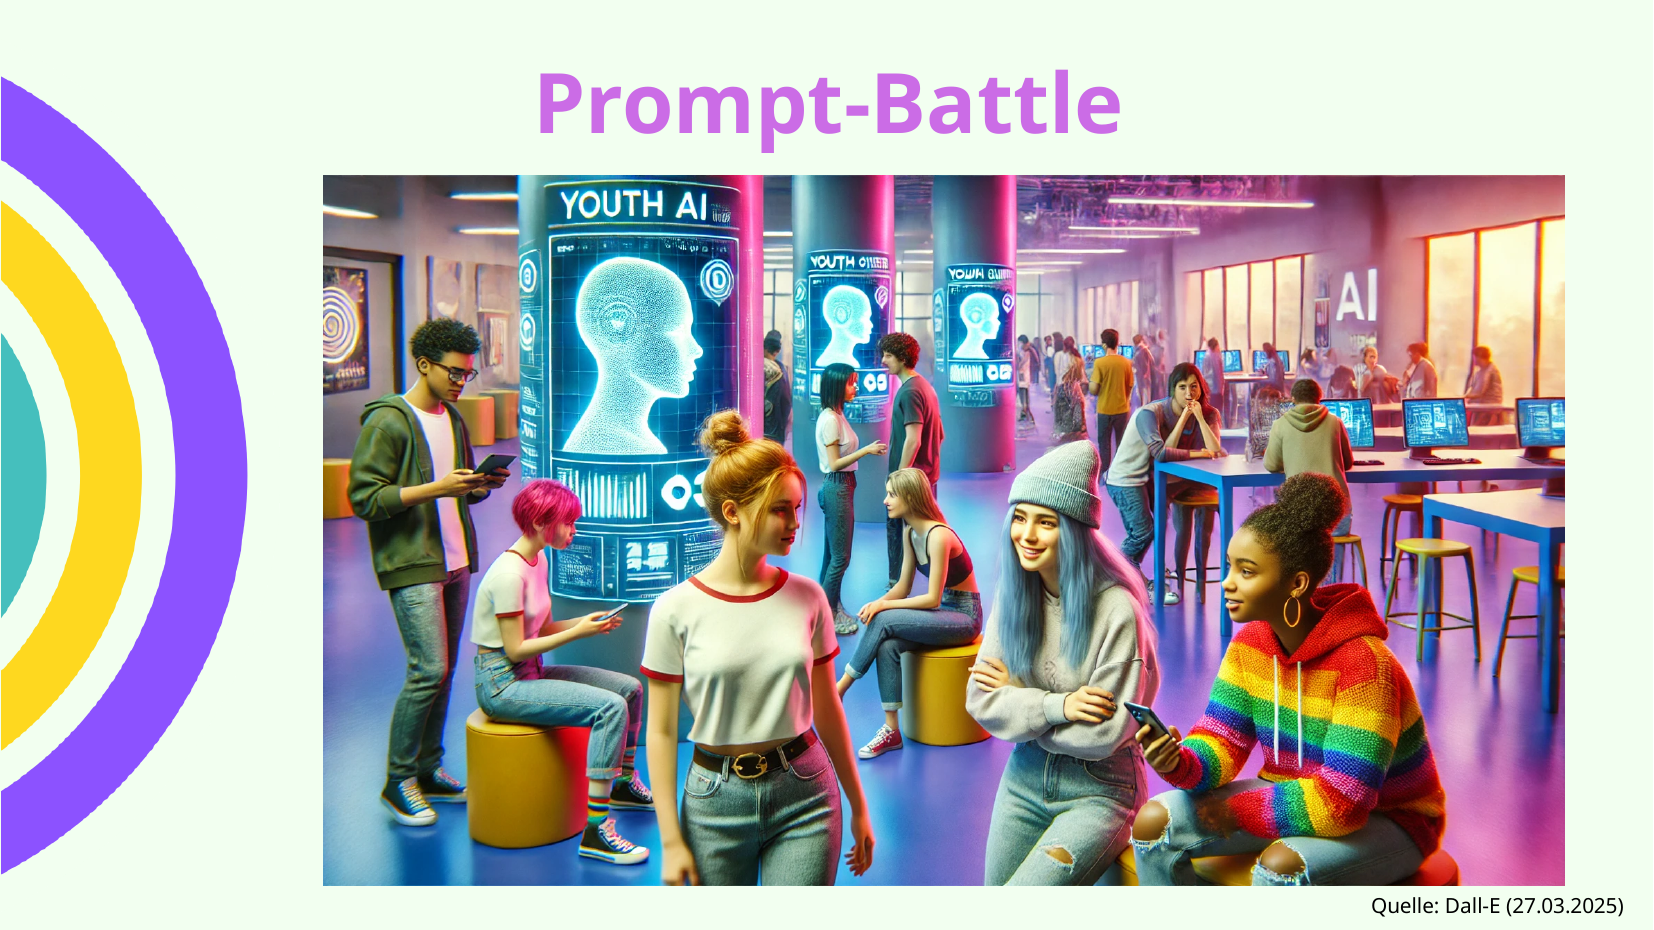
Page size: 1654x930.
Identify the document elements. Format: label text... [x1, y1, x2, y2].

text_box Prompt-Battle [220, 37, 1438, 204]
picture [1, 0, 280, 930]
picture [323, 175, 1565, 886]
text_box Quelle: Dall-E (27.03.2025) [1356, 884, 1643, 928]
